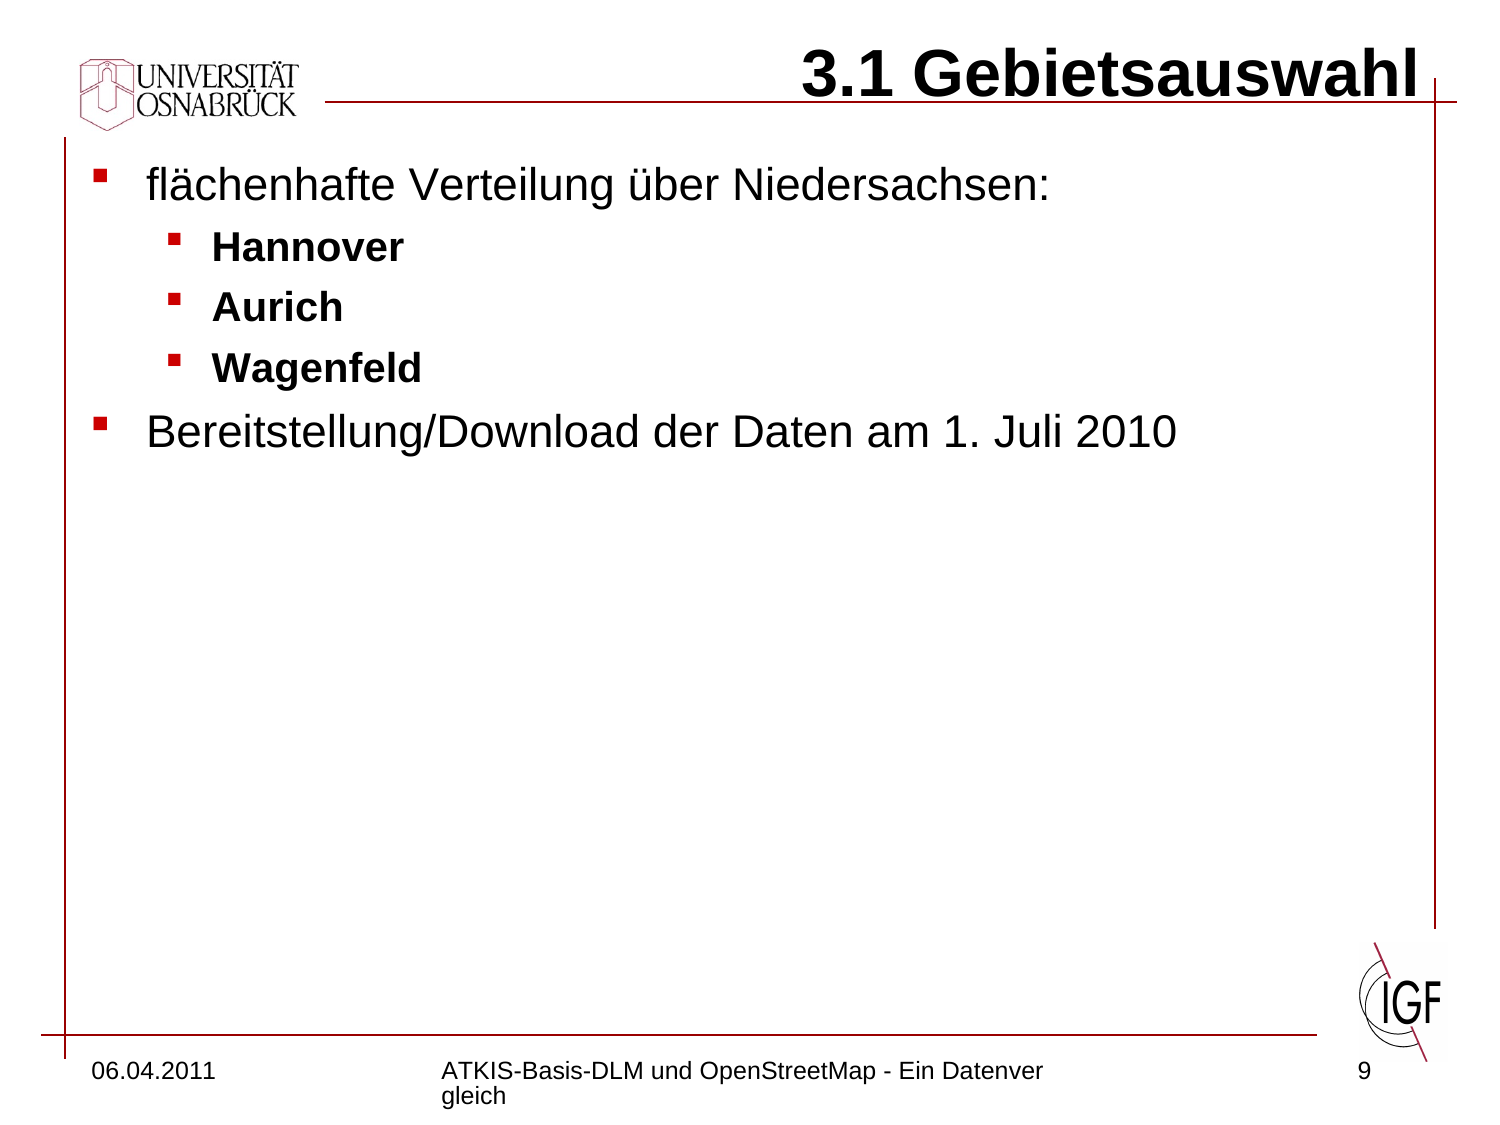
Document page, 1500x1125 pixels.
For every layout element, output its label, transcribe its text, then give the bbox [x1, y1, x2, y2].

title 3.1 Gebietsauswahl [460, 18, 1436, 121]
list flächenhafte Verteilung über Niedersachsen: Hannover Aurich Wagenfeld Bereitstellung/Download der Daten am 1. Juli 2010 [75, 146, 1426, 1019]
picture [79, 59, 299, 131]
picture [1359, 942, 1448, 1062]
